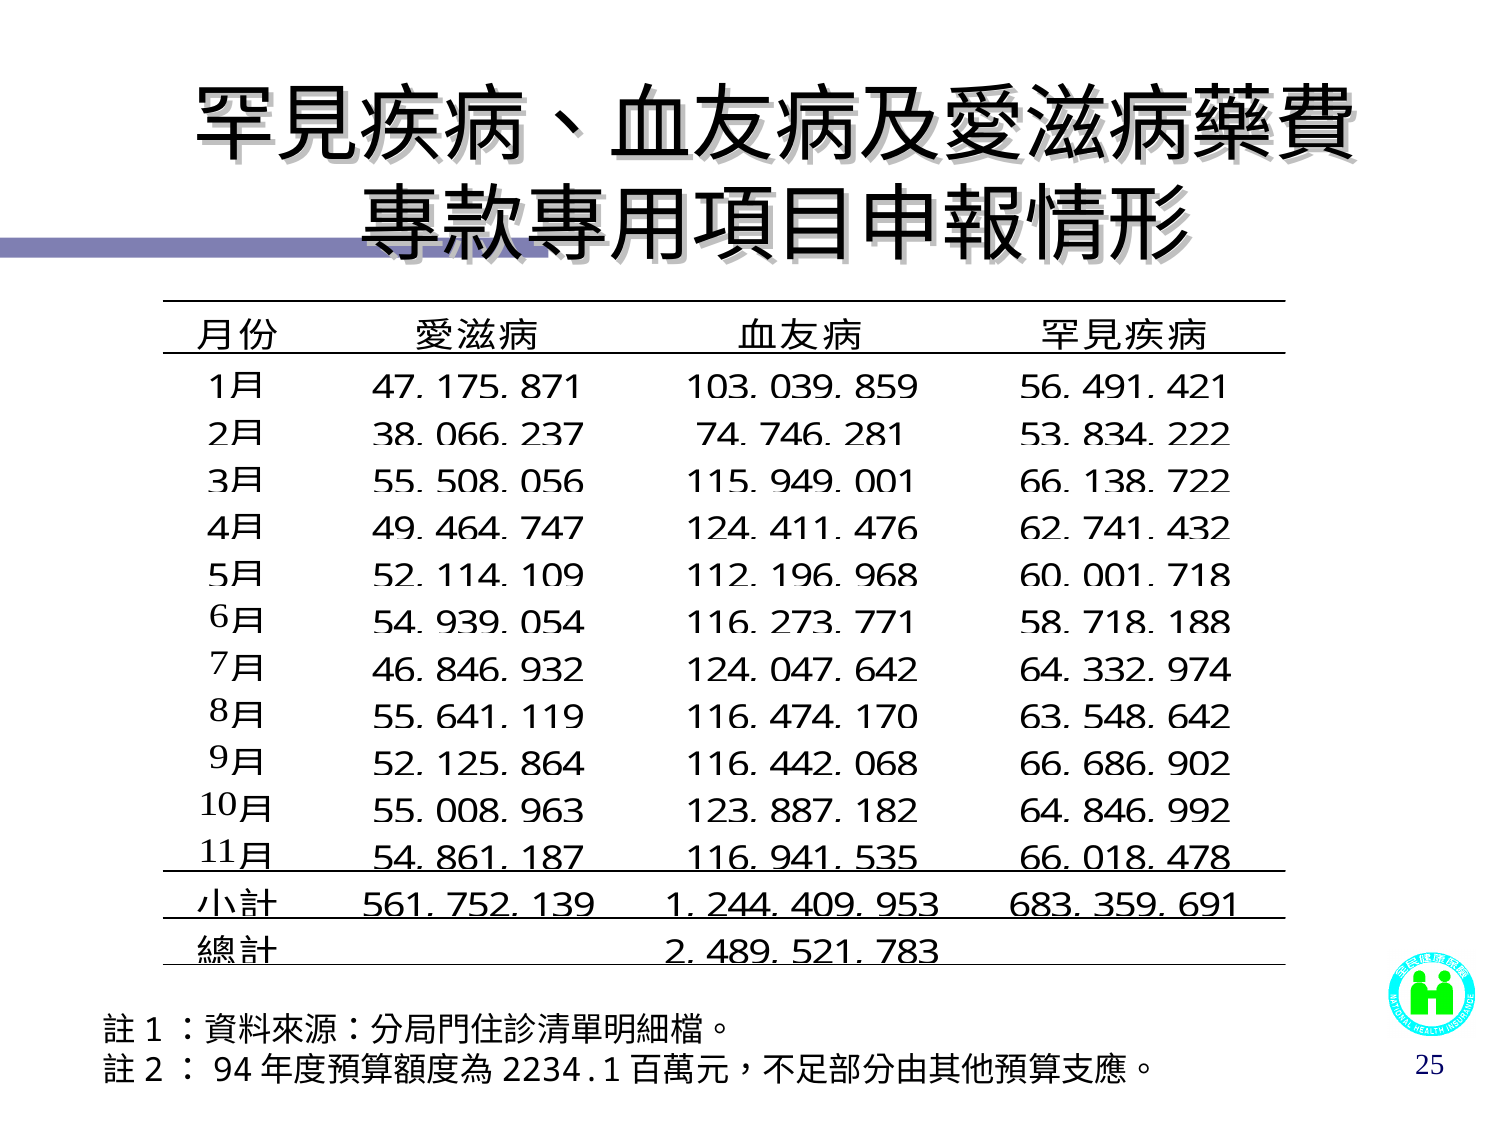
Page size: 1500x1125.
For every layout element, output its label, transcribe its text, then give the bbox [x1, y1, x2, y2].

text_box [1400, 1037, 1476, 1125]
text_box 註1：資料來源：分局門住診清單明細檔。 註2：94年度預算額度為2234.1百萬元，不足部分由其他預算支應。 [87, 999, 1276, 1096]
chart [162, 299, 1288, 966]
title 罕見疾病、血友病及愛滋病藥費 專款專用項目申報情形 [137, 62, 1413, 250]
